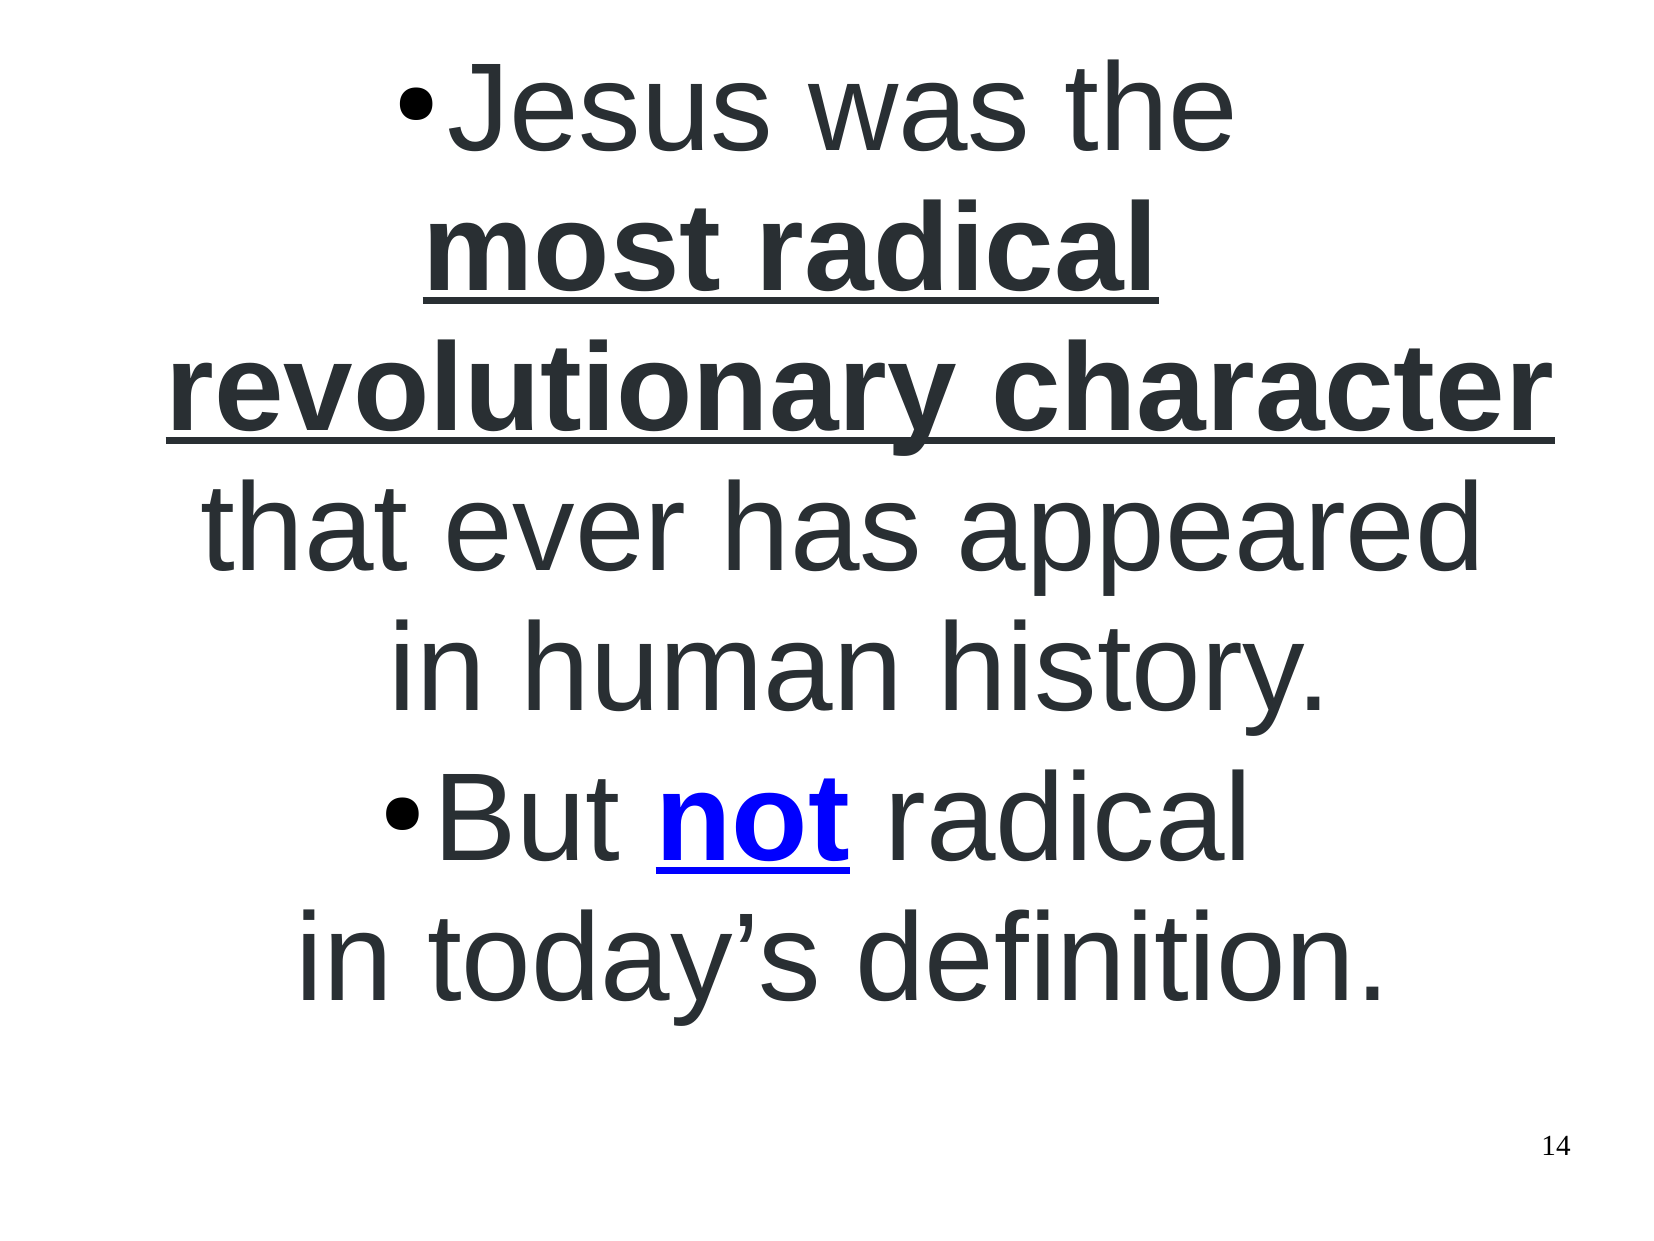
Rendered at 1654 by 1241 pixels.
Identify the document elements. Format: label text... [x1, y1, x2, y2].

list Jesus was the most radical revolutionary character that ever has appeared in human history. But not radical in today’s definition. [37, 37, 1613, 1238]
